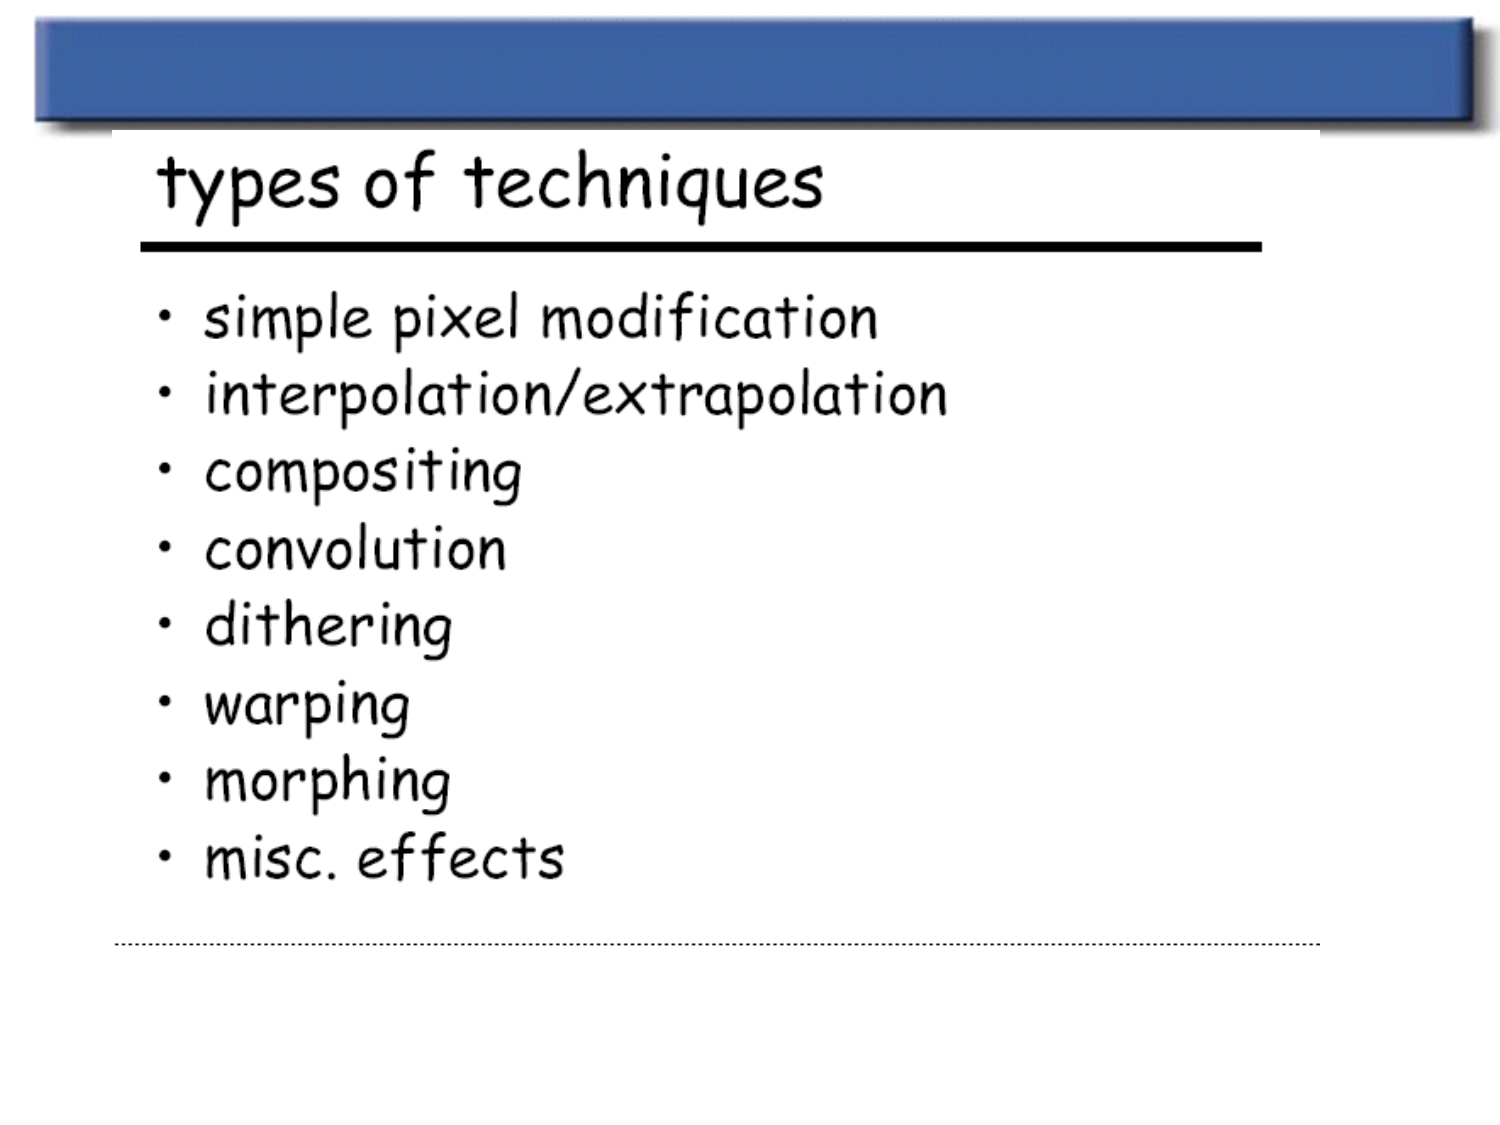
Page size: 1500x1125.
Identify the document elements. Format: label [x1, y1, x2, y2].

picture [33, 14, 1500, 949]
